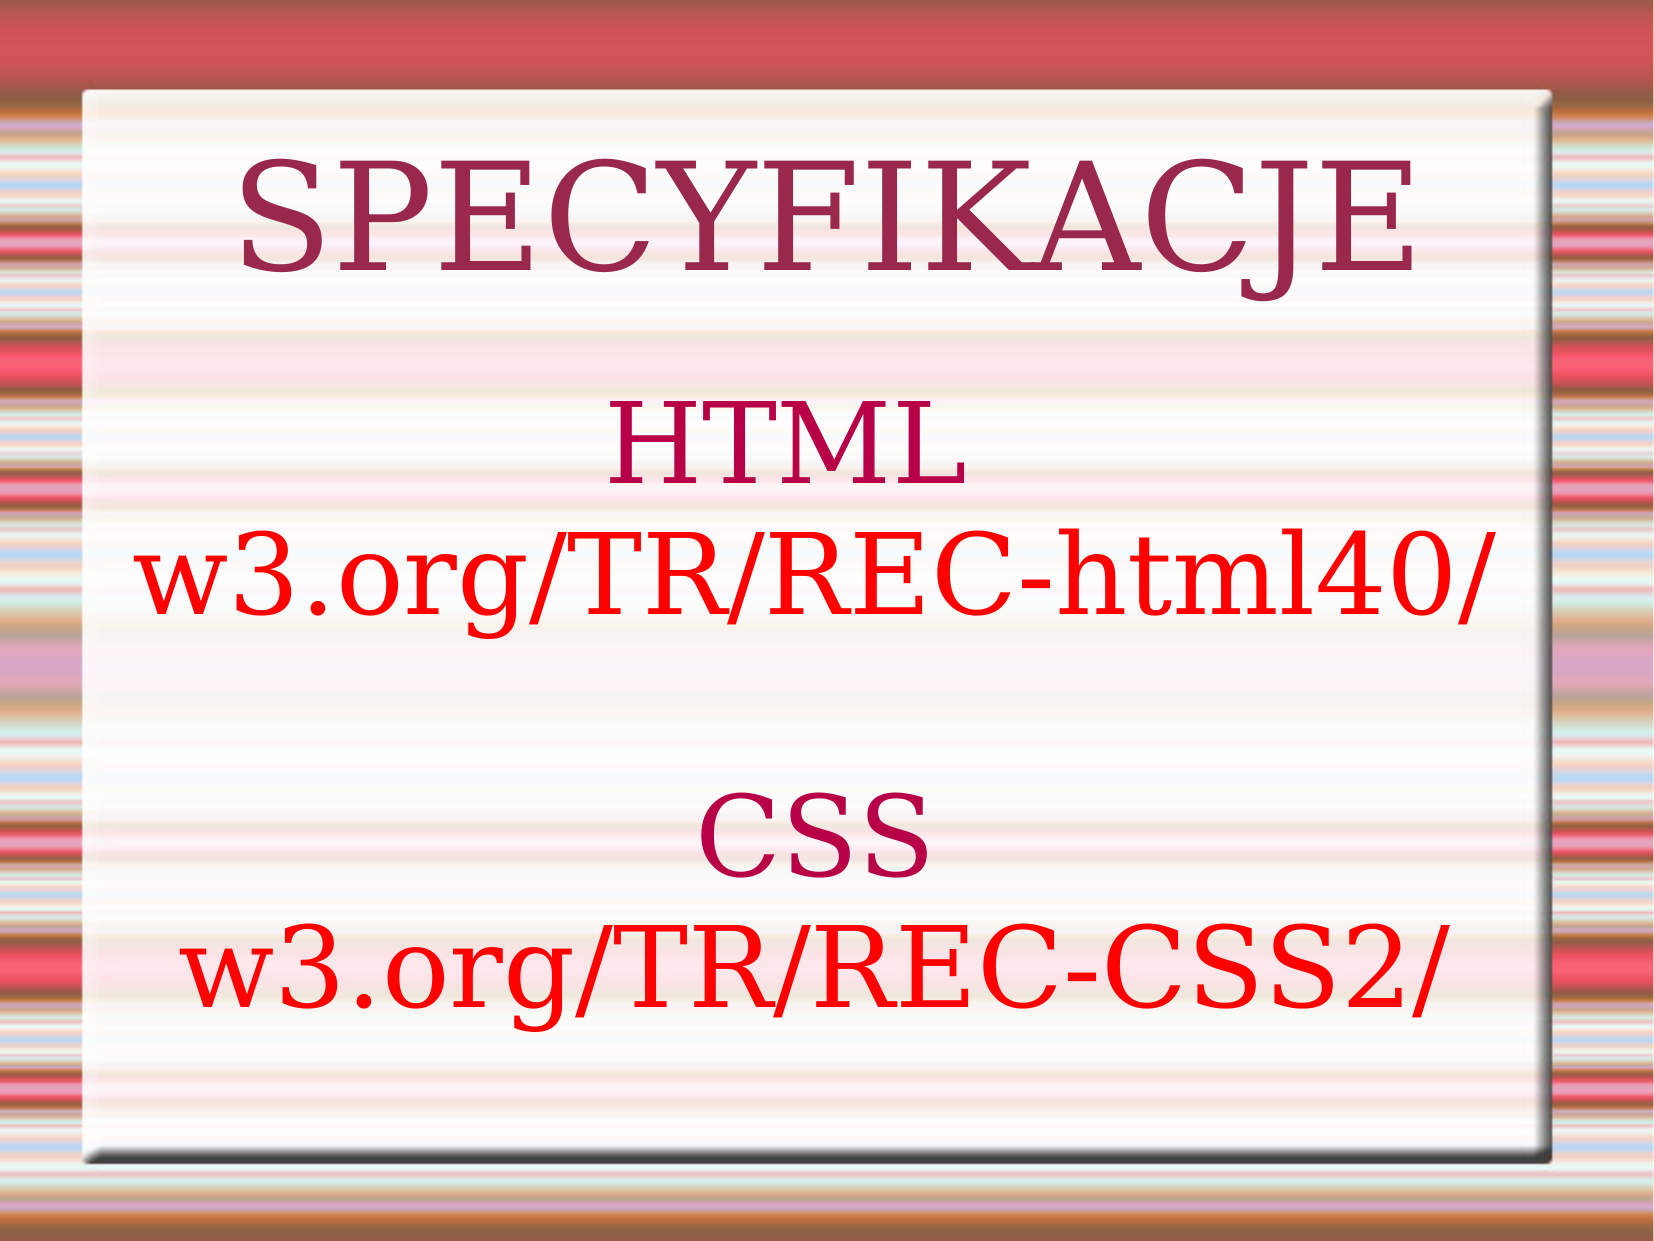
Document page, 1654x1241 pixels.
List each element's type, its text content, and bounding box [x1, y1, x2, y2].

title SPECYFIKACJE [121, 114, 1534, 322]
title HTML w3.org/TR/REC-html40/ CSS w3.org/TR/REC-CSS2/ [64, 378, 1507, 1035]
picture [0, 0, 1654, 1241]
